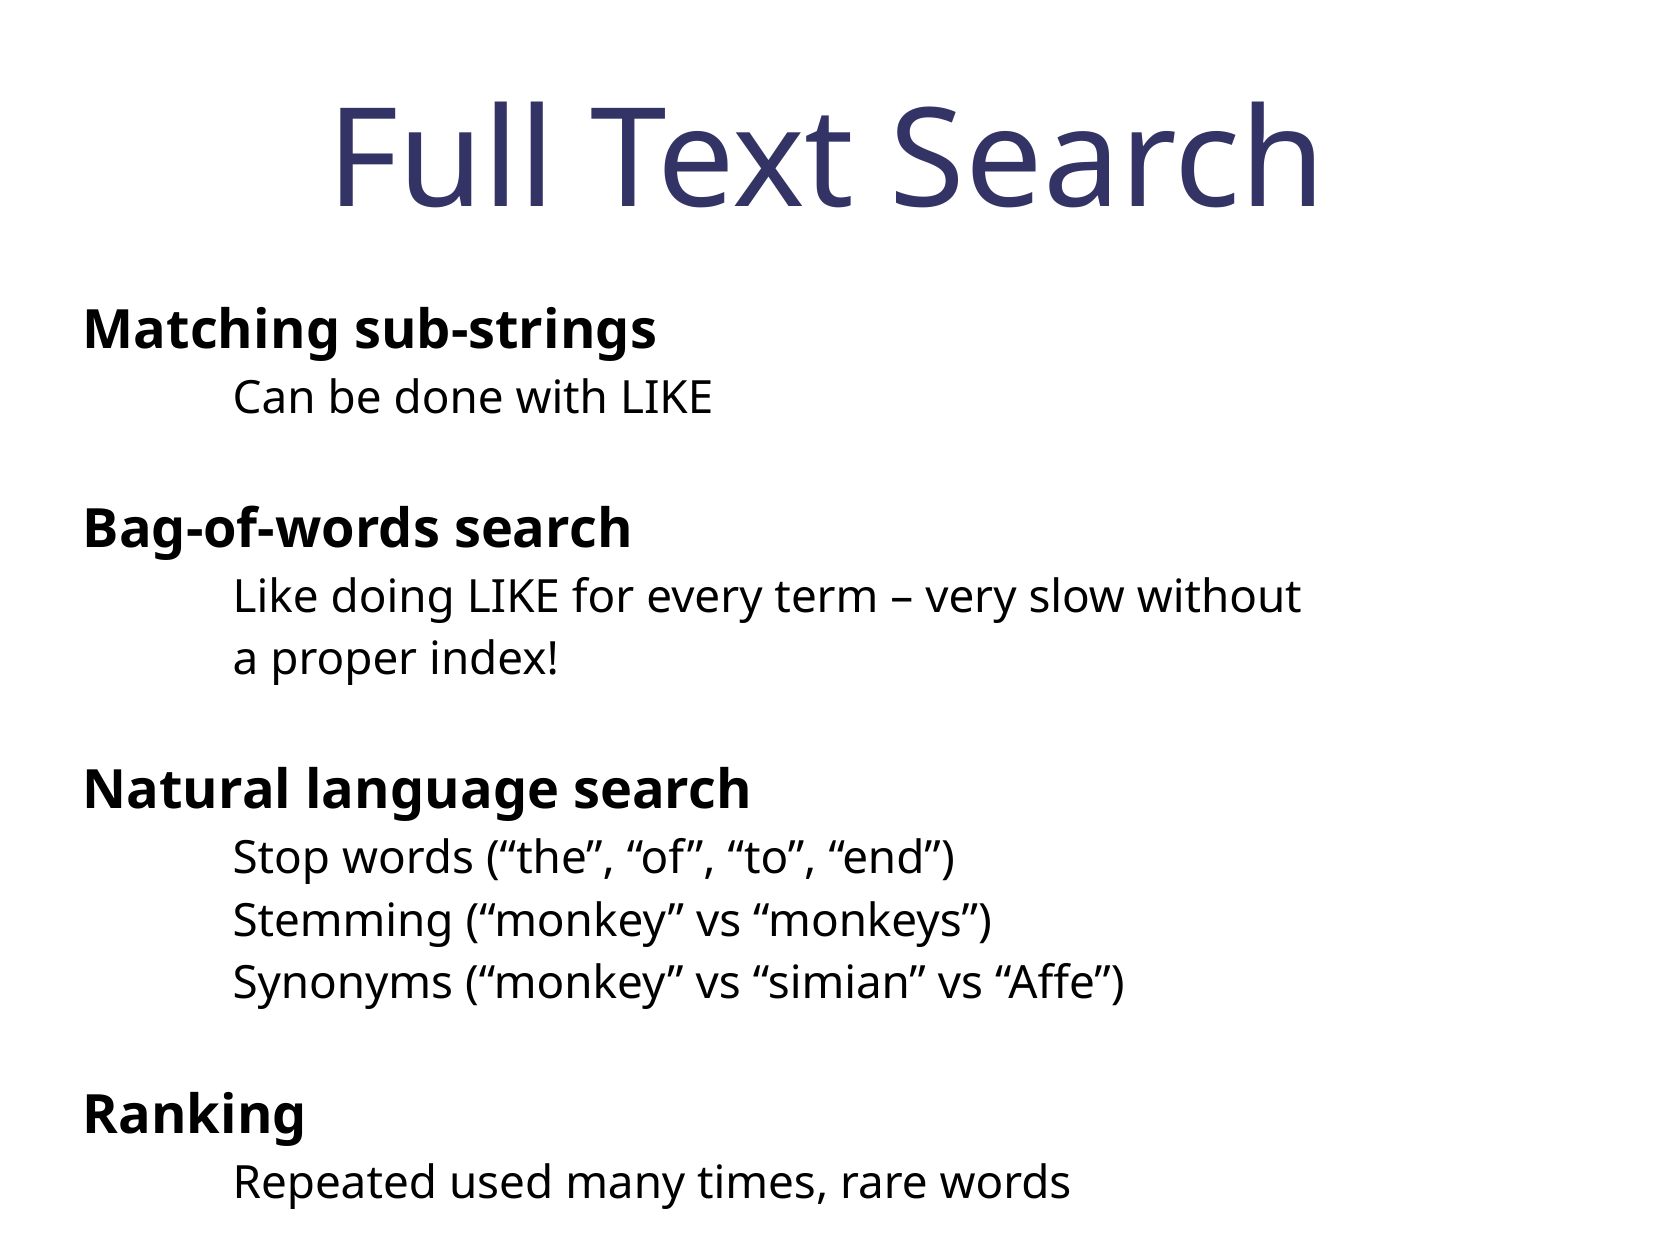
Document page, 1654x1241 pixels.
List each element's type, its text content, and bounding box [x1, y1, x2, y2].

subtitle Matching sub-strings Can be done with LIKE Bag-of-words search Like doing LIKE for every term – very slow without a proper index! Natural language search Stop words (“the”, “of”, “to”, “end”) Stemming (“monkey” vs “monkeys”) Synonyms (“monkey” vs “simian” vs “Affe”) Ranking Repeated used many times, rare words Can be useful. SQL support is coming. [82, 290, 1571, 1236]
title Full Text Search [82, 56, 1571, 250]
